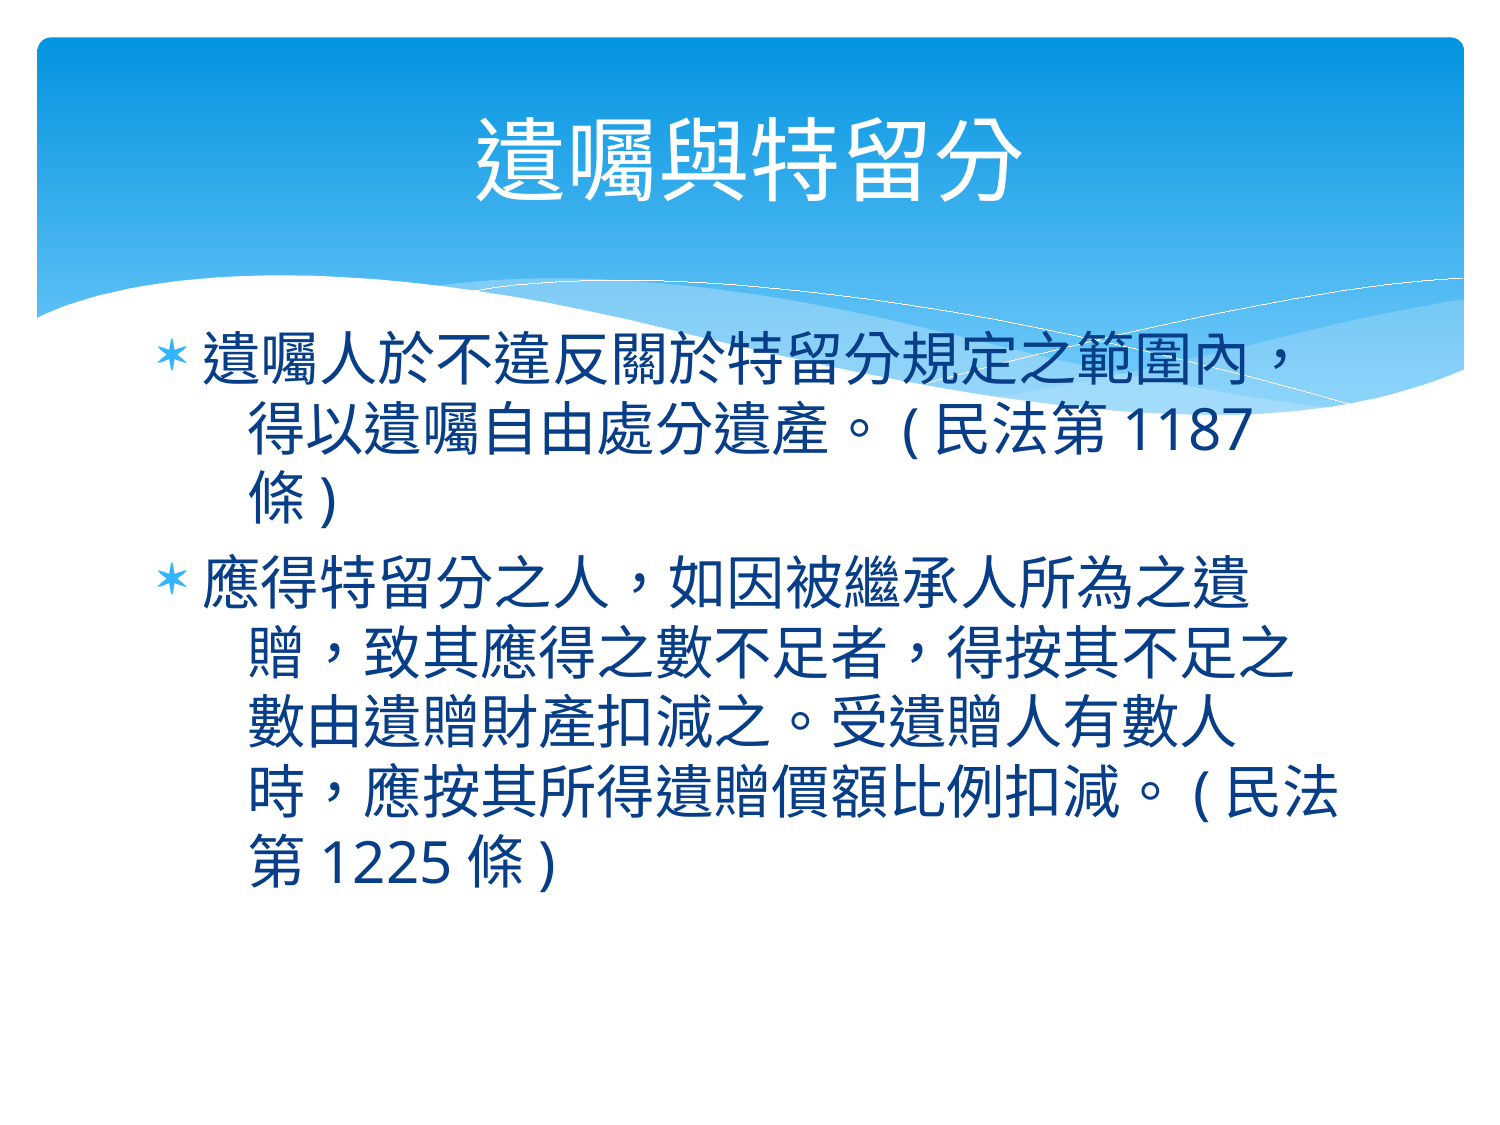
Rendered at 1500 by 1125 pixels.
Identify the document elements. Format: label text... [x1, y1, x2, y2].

list 遺囑人於不違反關於特留分規定之範圍內，得以遺囑自由處分遺產。(民法第1187條) 應得特留分之人，如因被繼承人所為之遺贈，致其應得之數不足者，得按其不足之數由遺贈財產扣減之。受遺贈人有數人時，應按其所得遺贈價額比例扣減。(民法第1225條) [142, 314, 1359, 1006]
title 遺囑與特留分 [75, 55, 1426, 261]
